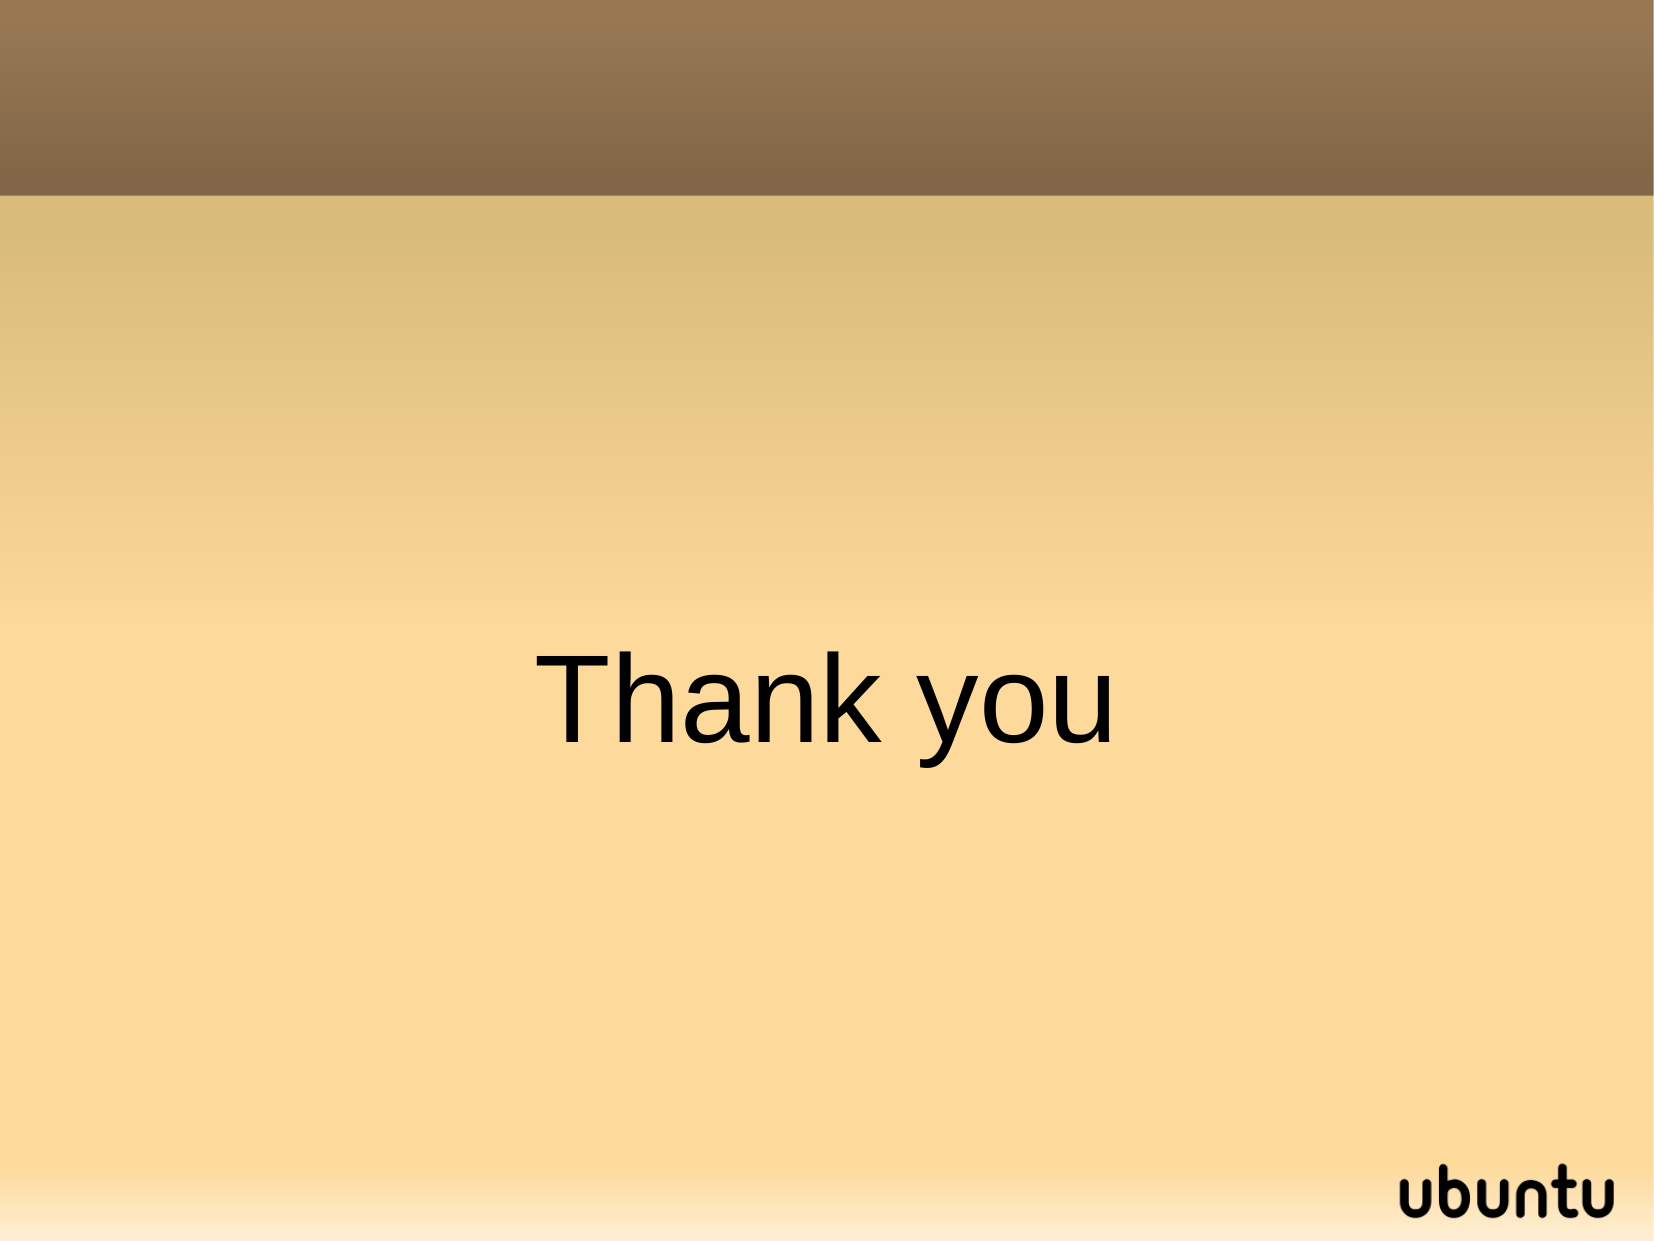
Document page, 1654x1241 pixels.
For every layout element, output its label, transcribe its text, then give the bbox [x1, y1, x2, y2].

subtitle Thank you [82, 297, 1571, 1102]
picture [0, 0, 1654, 1241]
